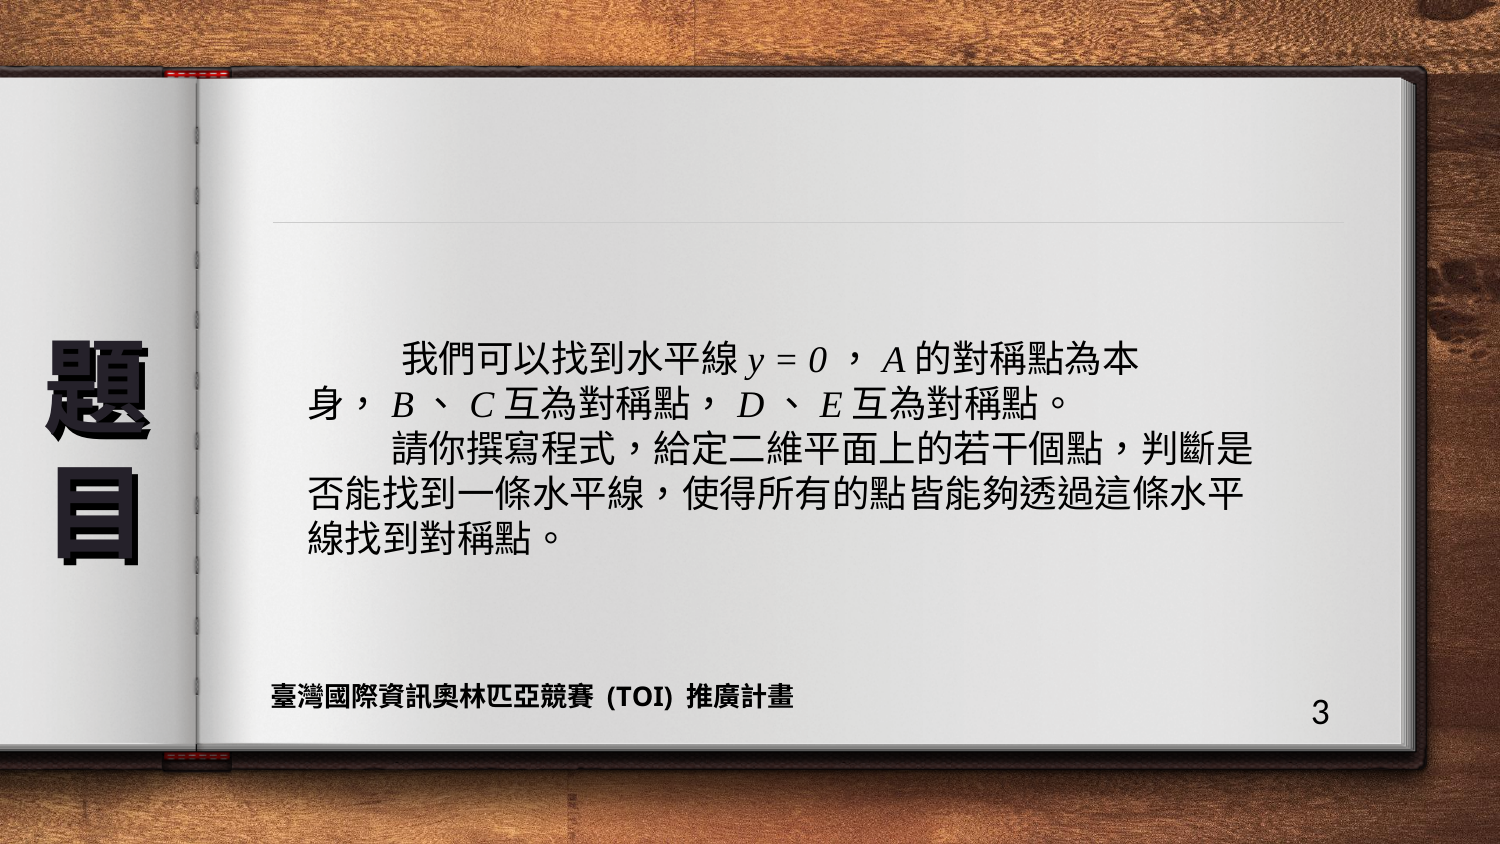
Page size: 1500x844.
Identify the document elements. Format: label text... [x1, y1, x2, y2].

text_box 我們可以找到水平線y = 0，A的對稱點為本身，B、C互為對稱點，D、E互為對稱點。 請你撰寫程式，給定二維平面上的若干個點，判斷是否能找到一條水平線，使得所有的點皆能夠透過這條水平線找到對稱點。 [292, 272, 1277, 571]
title 題 目 [28, 306, 210, 552]
text_box [1295, 672, 1386, 737]
